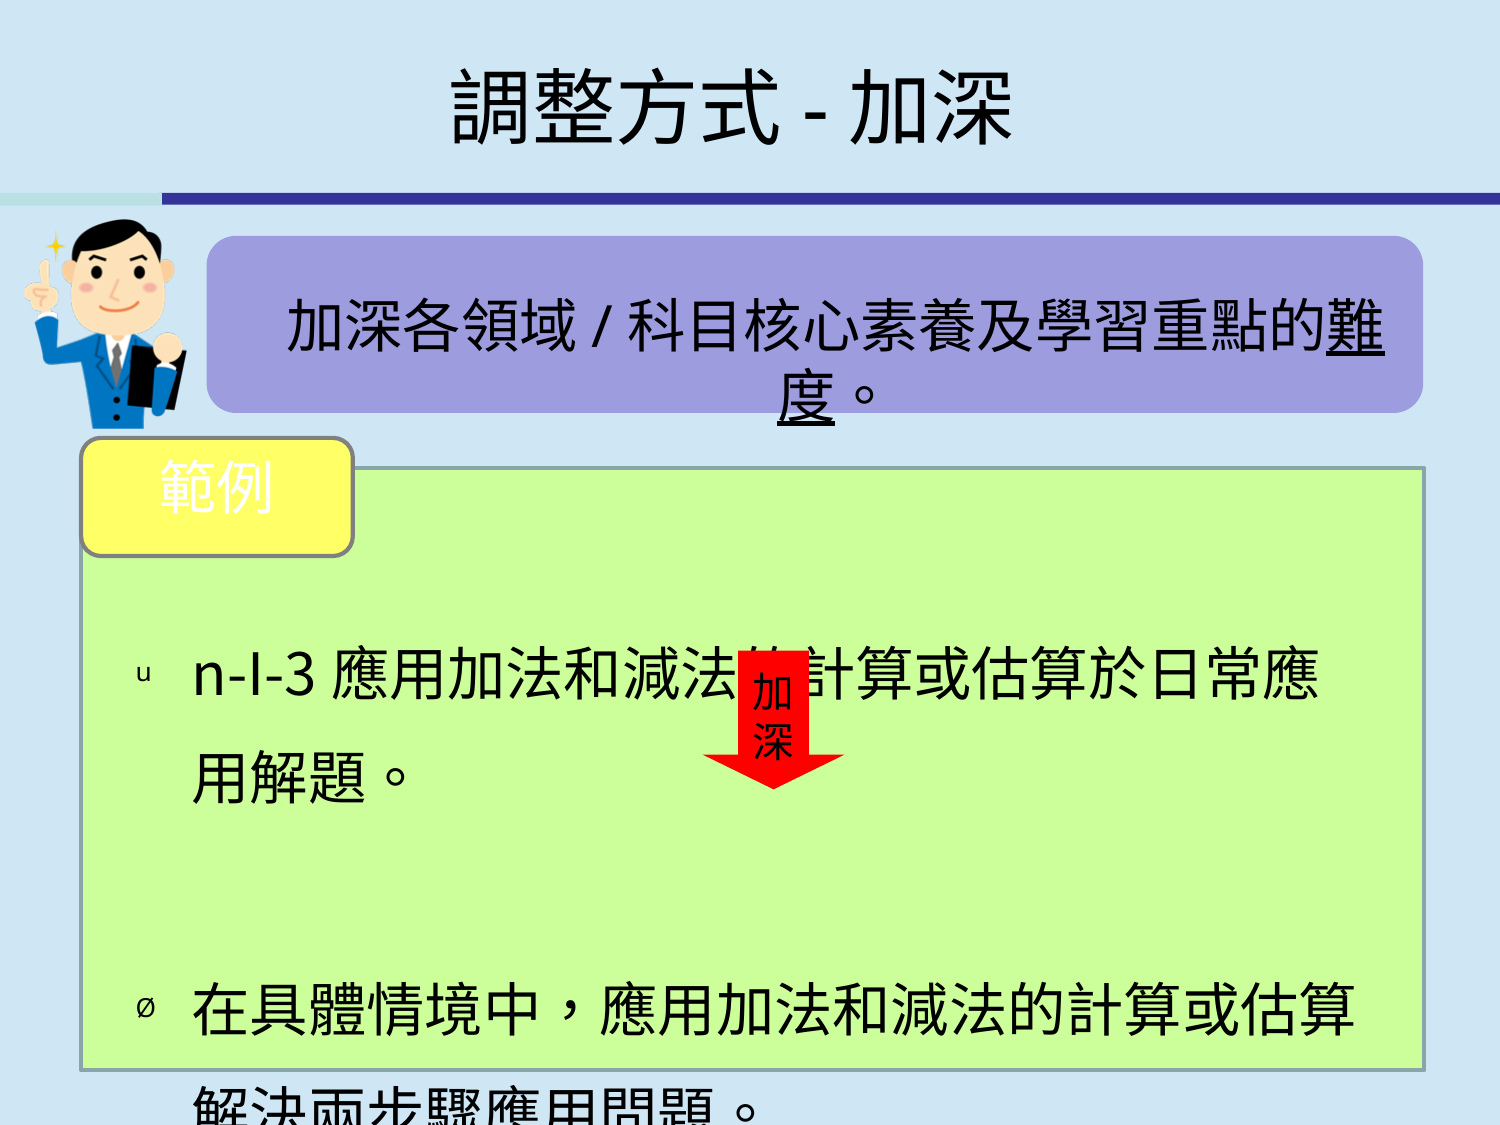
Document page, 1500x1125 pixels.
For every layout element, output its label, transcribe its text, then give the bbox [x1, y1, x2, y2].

text_box [81, 468, 1425, 1071]
text_box 加深各領域/科目核心素養及學習重點的難度。 [246, 281, 1425, 437]
text_box [1267, 1015, 1288, 1029]
text_box [702, 754, 738, 772]
text_box [0, 192, 1500, 206]
text_box [394, 1019, 414, 1023]
text_box [206, 235, 1424, 413]
list n-I-3應用加法和減法的計算或估算於日常應用解題。 在具體情境中，應用加法和減法的計算或估算解決兩步驟應用問題。 [120, 513, 1385, 1015]
text_box [266, 1015, 291, 1019]
text_box [1076, 1019, 1087, 1028]
text_box 調整方式-加深 [0, 47, 1483, 163]
text_box 加深 [738, 658, 792, 774]
text_box [754, 1015, 765, 1026]
text_box [1321, 1017, 1335, 1022]
text_box [738, 650, 845, 790]
text_box 範例 [81, 437, 353, 557]
text_box [1146, 1017, 1160, 1022]
text_box [867, 1015, 880, 1024]
picture [24, 219, 187, 429]
text_box [1016, 1015, 1028, 1026]
text_box [341, 1016, 357, 1021]
